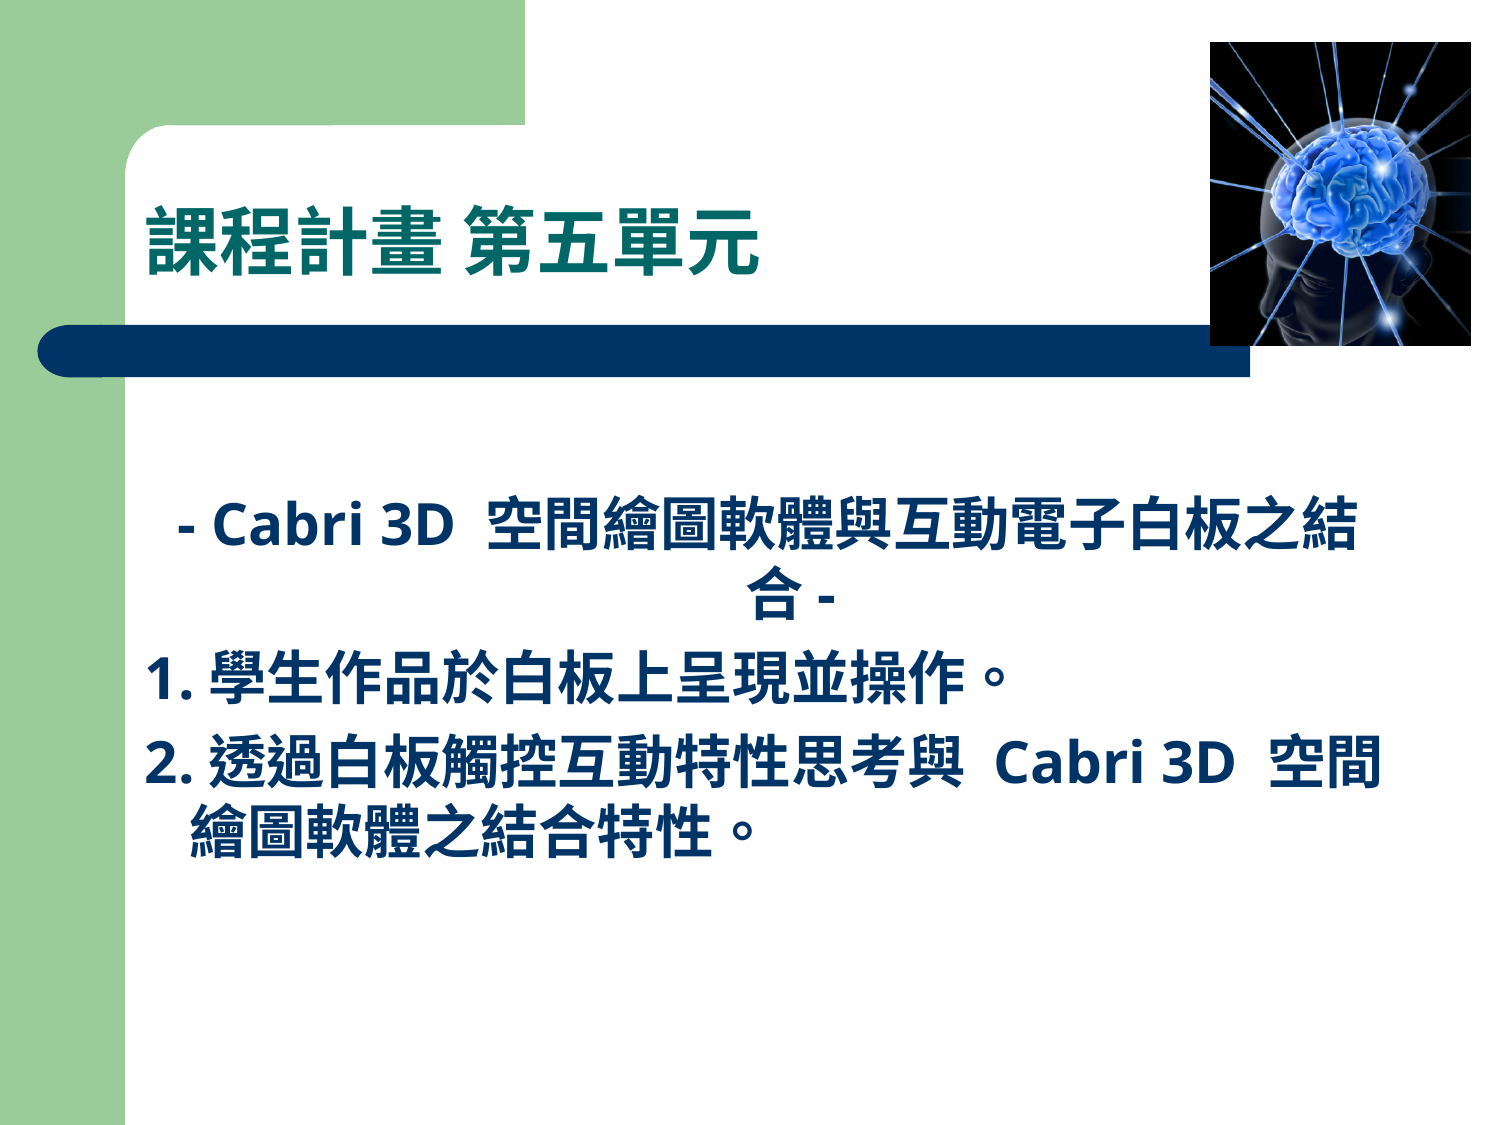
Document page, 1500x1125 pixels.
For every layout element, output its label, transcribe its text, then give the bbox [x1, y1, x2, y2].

picture [1210, 42, 1471, 346]
list - Cabri 3D 空間繪圖軟體與互動電子白板之結合- 1.學生作品於白板上呈現並操作。 2.透過白板觸控互動特性思考與 Cabri 3D 空間繪圖軟體之結合特性。 [137, 387, 1400, 999]
title 課程計畫 第五單元 [136, 136, 1210, 301]
